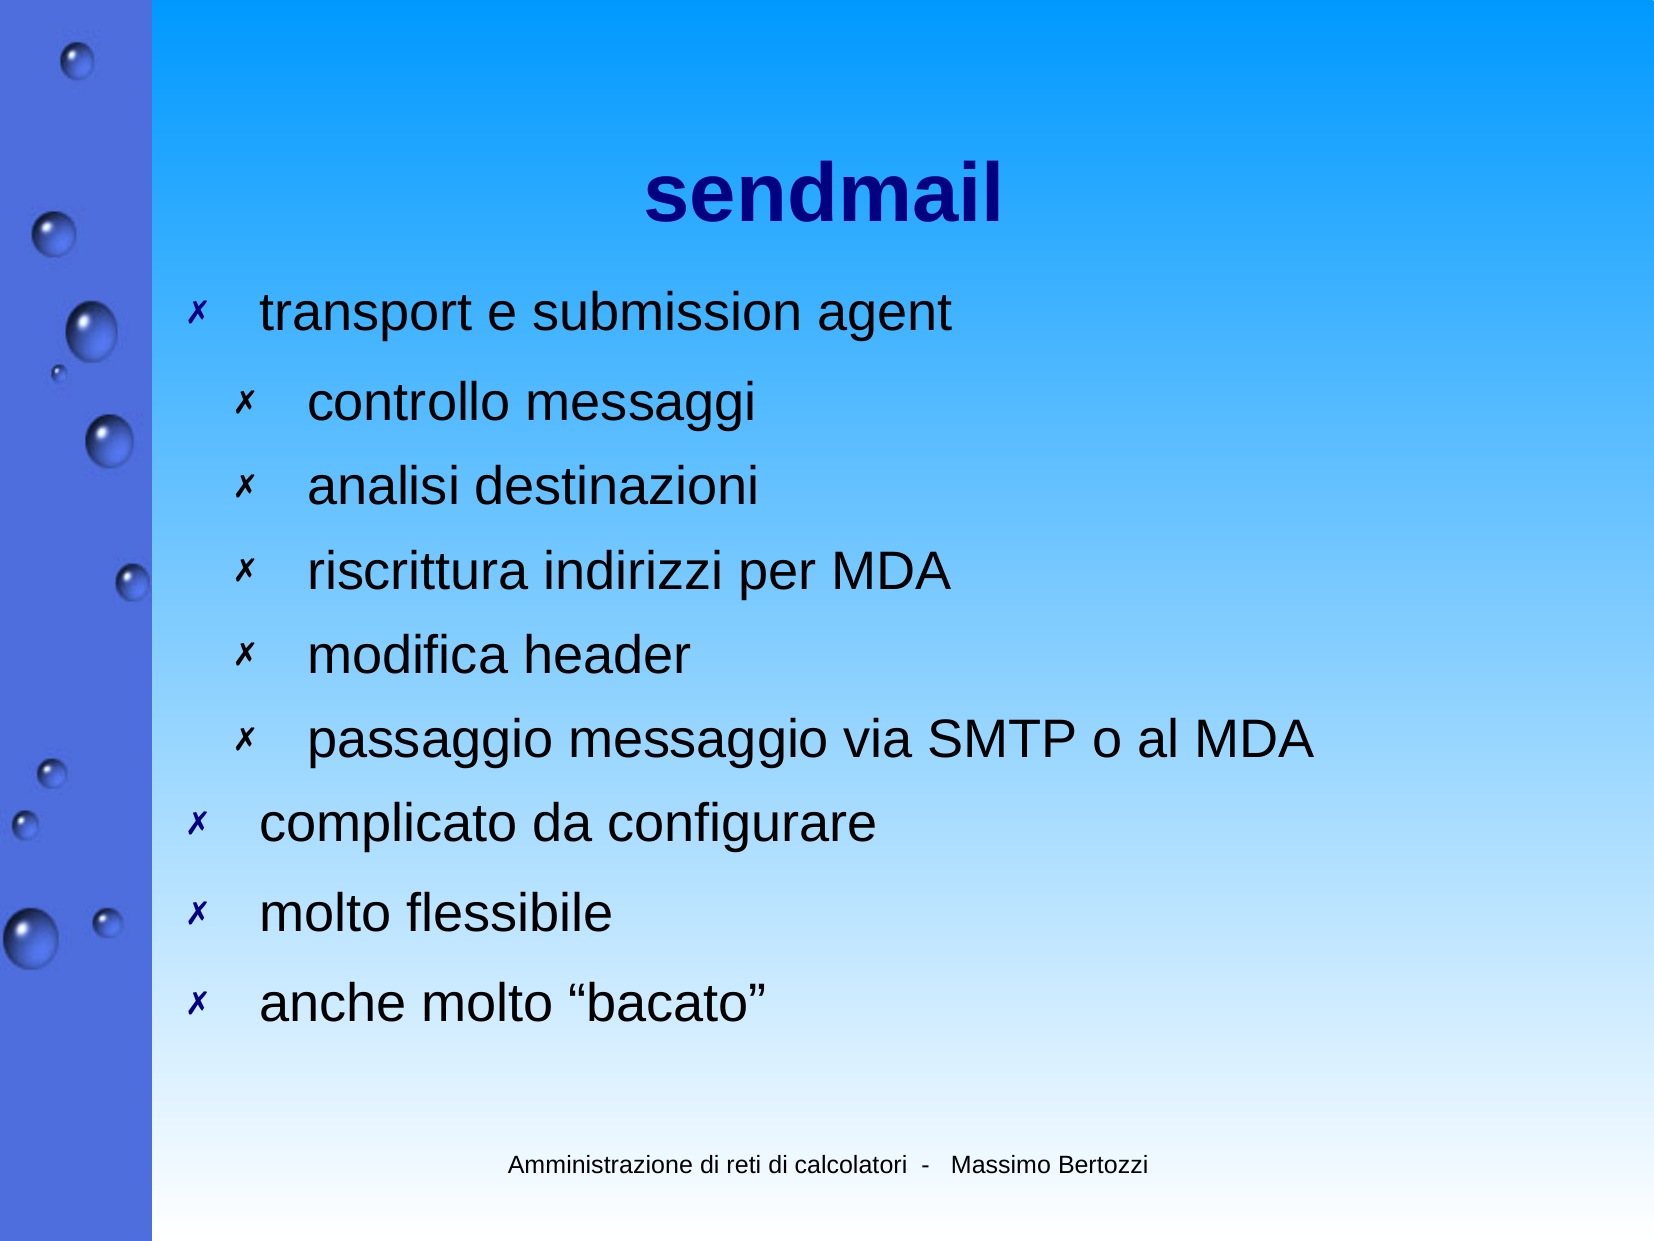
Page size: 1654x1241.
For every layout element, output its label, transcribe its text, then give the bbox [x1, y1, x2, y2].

picture [0, 0, 152, 1241]
title sendmail [118, 88, 1531, 296]
list transport e submission agent controllo messaggi analisi destinazioni riscrittura indirizzi per MDA modifica header passaggio messaggio via SMTP o al MDA complicato da configurare molto flessibile anche molto “bacato” [177, 281, 1590, 1063]
